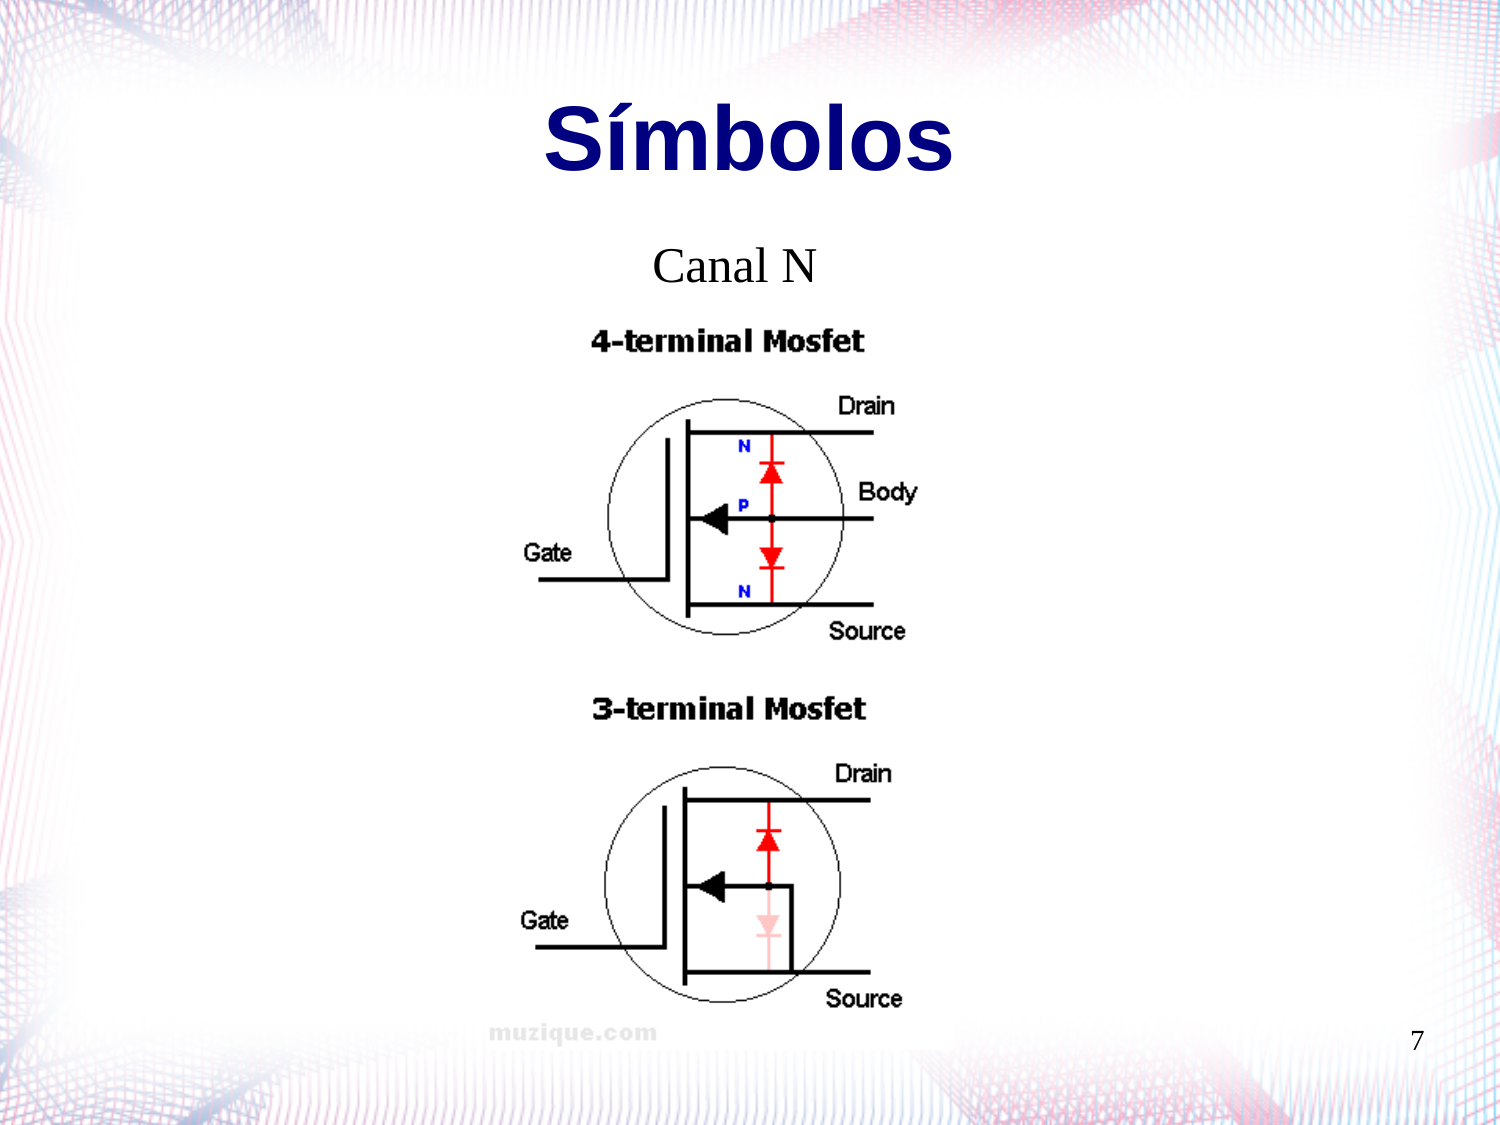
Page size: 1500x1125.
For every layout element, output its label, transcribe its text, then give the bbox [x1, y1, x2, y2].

title Símbolos [75, 52, 1425, 226]
picture [0, 0, 1500, 1125]
text_box Canal N [637, 224, 833, 300]
